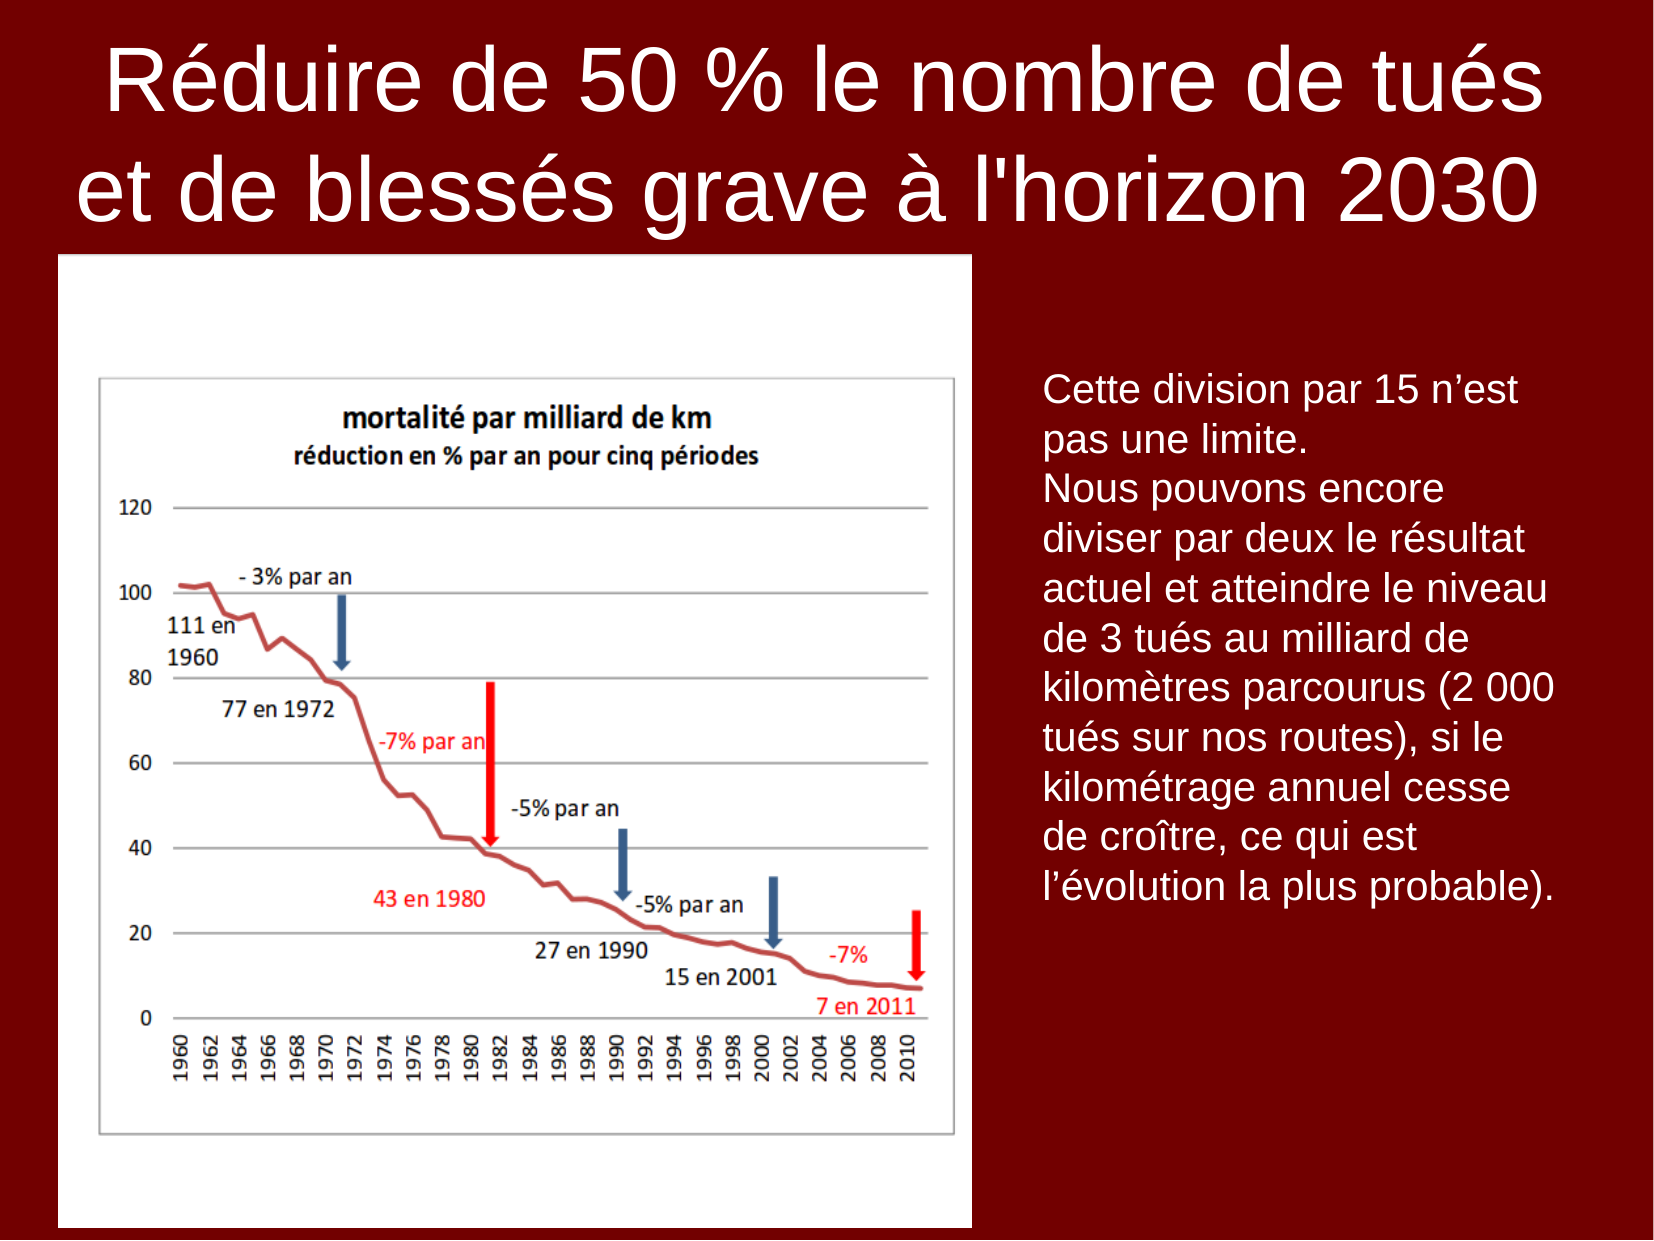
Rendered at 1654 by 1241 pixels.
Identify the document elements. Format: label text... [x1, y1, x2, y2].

picture [58, 254, 972, 1228]
text_box Cette division par 15 n’est pas une limite. Nous pouvons encore diviser par deux le résultat actuel et atteindre le niveau de 3 tués au milliard de kilomètres parcourus (2 000 tués sur nos routes), si le kilométrage annuel cesse de croître, ce qui est l’évolution la plus probable). [1027, 354, 1575, 917]
title Réduire de 50 % le nombre de tués et de blessés grave à l'horizon 2030 [11, 0, 1607, 260]
